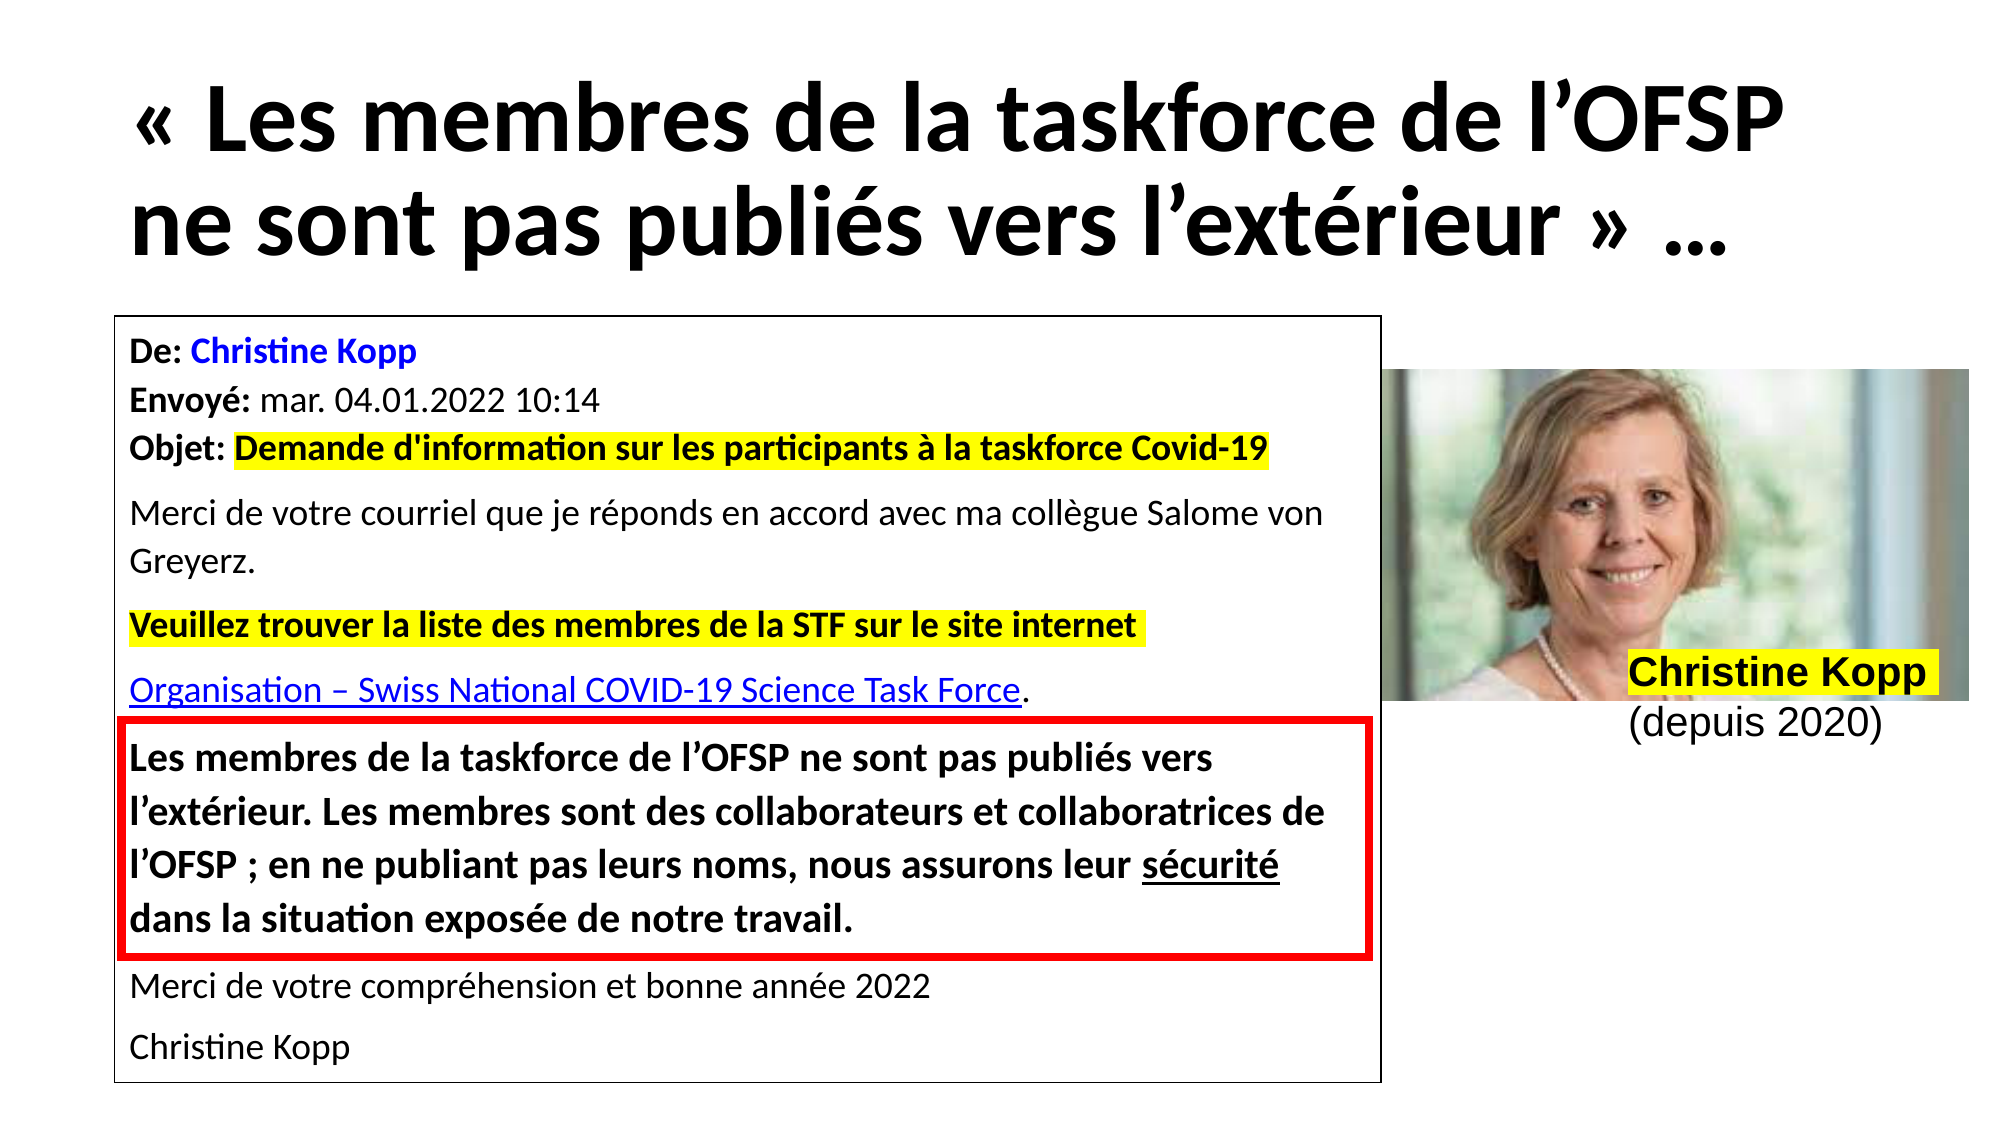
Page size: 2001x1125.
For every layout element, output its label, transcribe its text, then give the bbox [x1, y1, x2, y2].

text_box Christine Kopp (depuis 2020) [1613, 637, 2000, 754]
picture [1382, 369, 1969, 701]
text_box De: Christine Kopp Envoyé: mar. 04.01.2022 10:14 Objet: Demande d'information sur les participants à la taskforce Covid-19 Merci de votre courriel que je réponds en accord avec ma collègue Salome von Greyerz. Veuillez trouver la liste des membres de la STF sur le site internet Organisation – Swiss National COVID-19 Science Task Force. Les membres de la taskforce de l’OFSP ne sont pas publiés vers l’extérieur. Les membres sont des collaborateurs et collaboratrices de l’OFSP ; en ne publiant pas leurs noms, nous assurons leur sécurité dans la situation exposée de notre travail. Merci de votre compréhension et bonne année 2022 Christine Kopp [114, 315, 1381, 1083]
text_box « Les membres de la taskforce de l’OFSP ne sont pas publiés vers l’extérieur » … [114, 59, 1870, 286]
